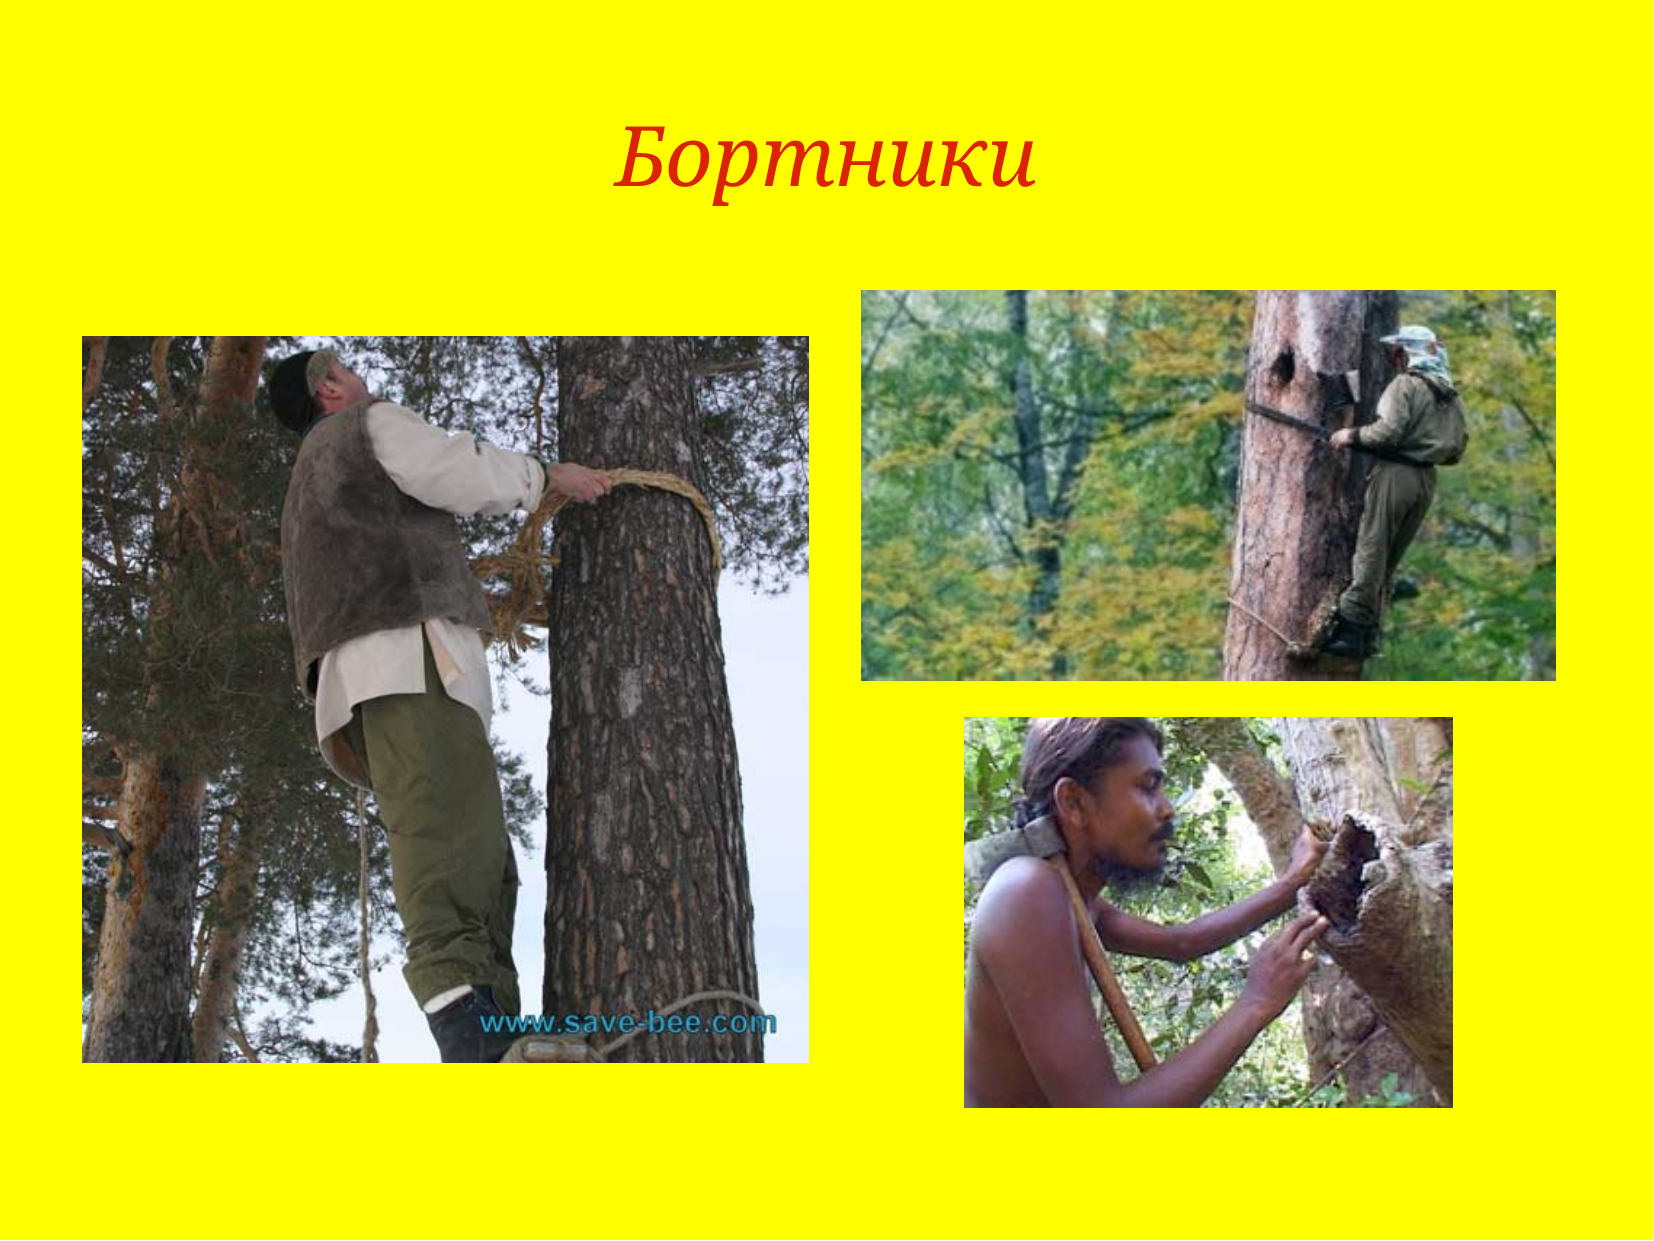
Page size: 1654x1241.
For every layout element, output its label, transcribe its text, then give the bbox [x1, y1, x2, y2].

picture [861, 290, 1556, 681]
picture [964, 717, 1453, 1109]
title Бортники [82, 49, 1571, 257]
picture [82, 336, 809, 1063]
